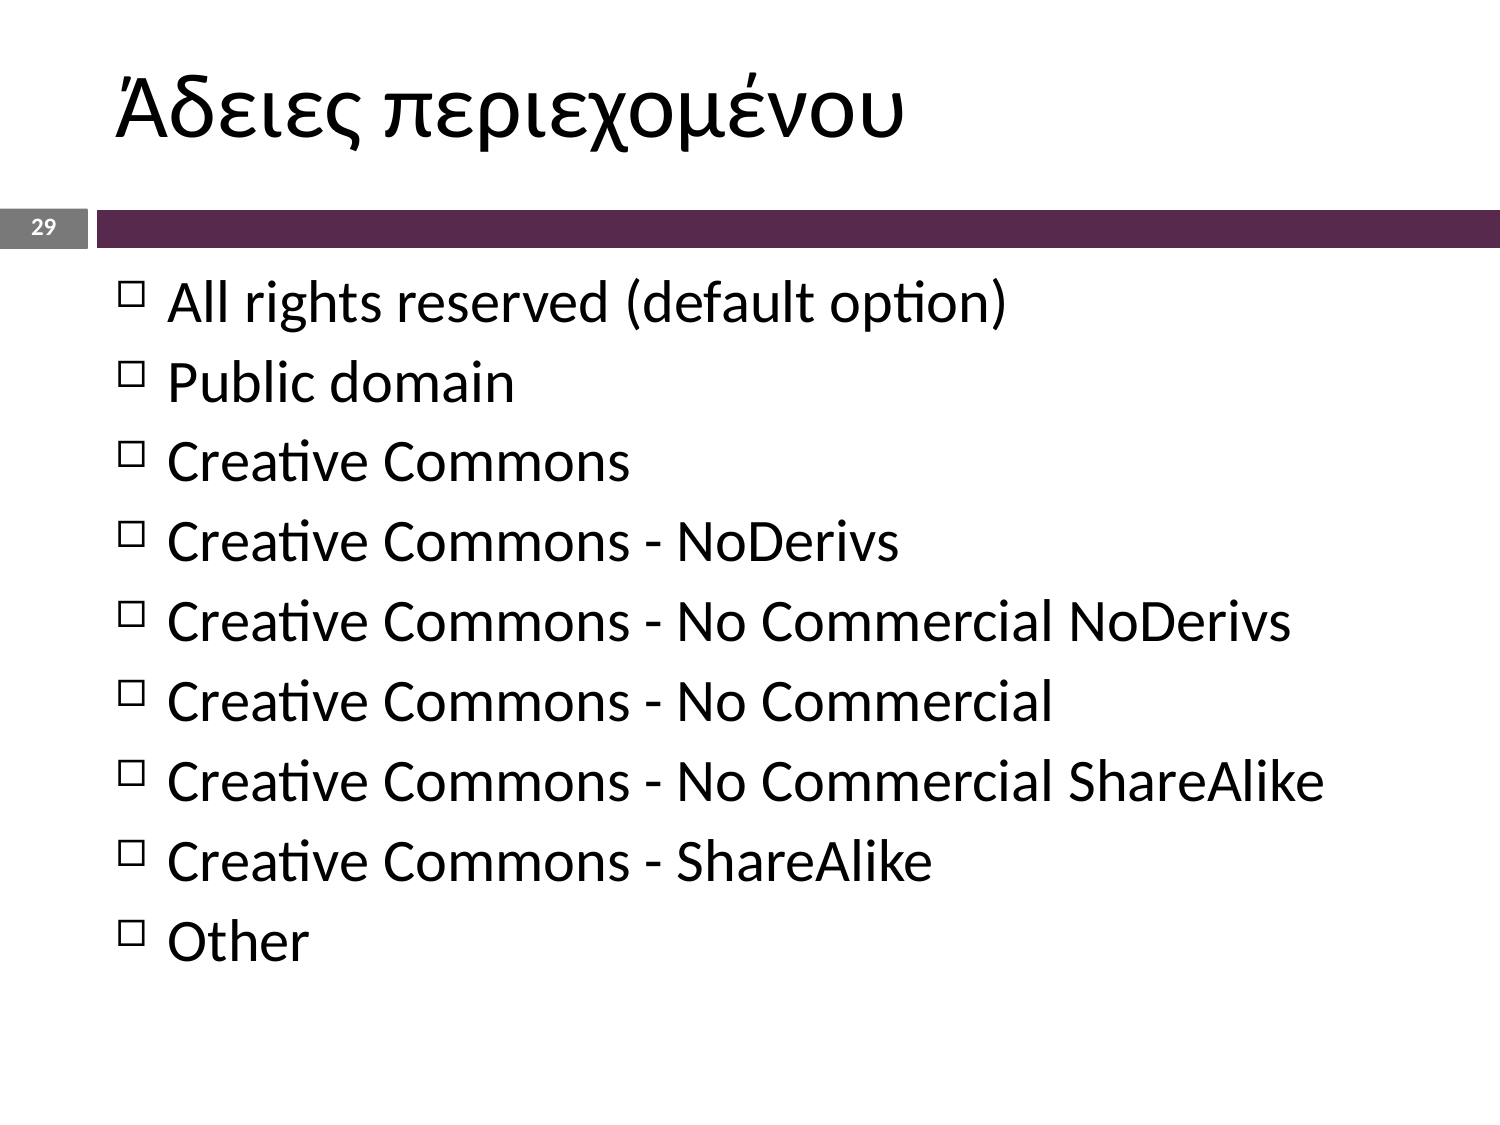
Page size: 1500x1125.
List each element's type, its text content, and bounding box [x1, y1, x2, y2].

title Άδειες περιεχομένου [100, 19, 1438, 182]
list All rights reserved (default option) Public domain Creative Commons Creative Commons - NoDerivs Creative Commons - No Commercial NoDerivs Creative Commons - No Commercial Creative Commons - No Commercial ShareAlike Creative Commons - ShareAlike Other [100, 262, 1438, 1000]
text_box 29 [0, 208, 88, 249]
